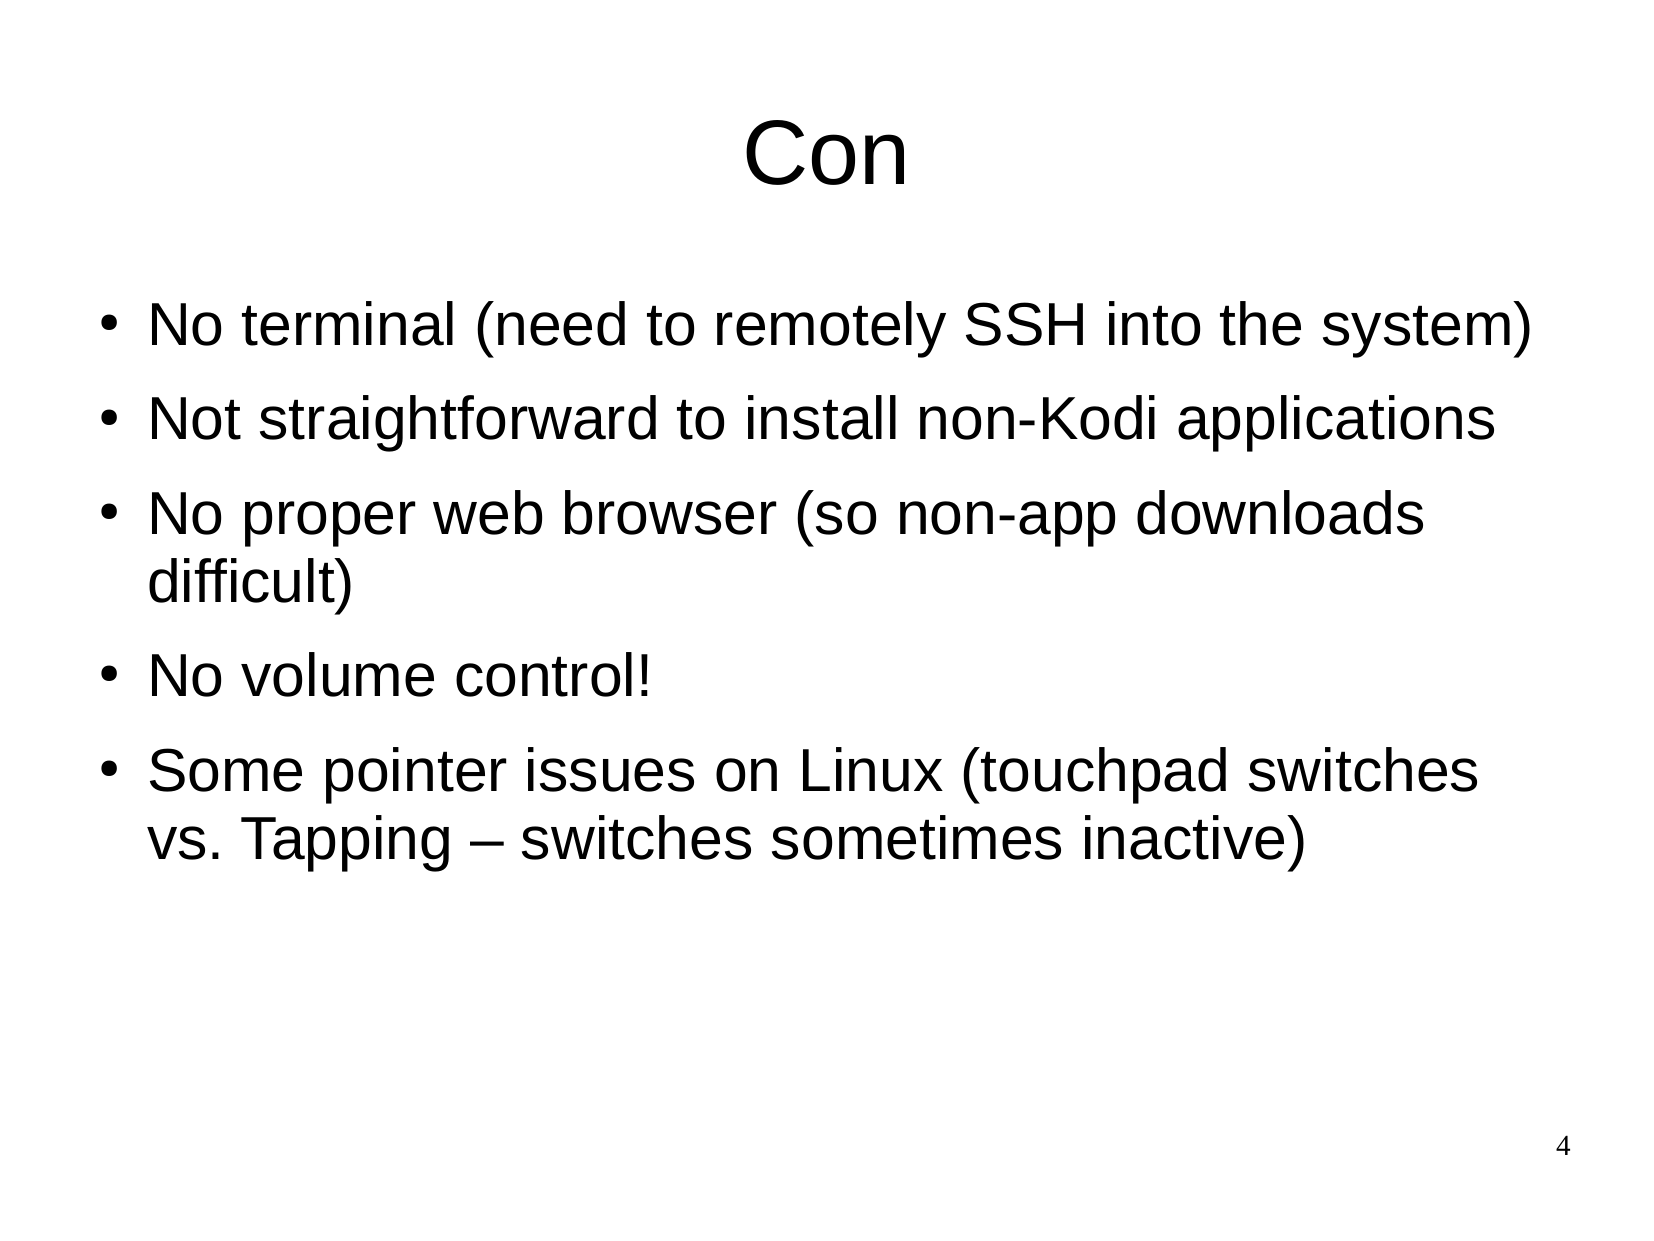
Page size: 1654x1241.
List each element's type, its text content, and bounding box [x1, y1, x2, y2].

title Con [82, 49, 1571, 257]
list No terminal (need to remotely SSH into the system) Not straightforward to install non-Kodi applications No proper web browser (so non-app downloads difficult) No volume control! Some pointer issues on Linux (touchpad switches vs. Tapping – switches sometimes inactive) [82, 290, 1571, 1010]
